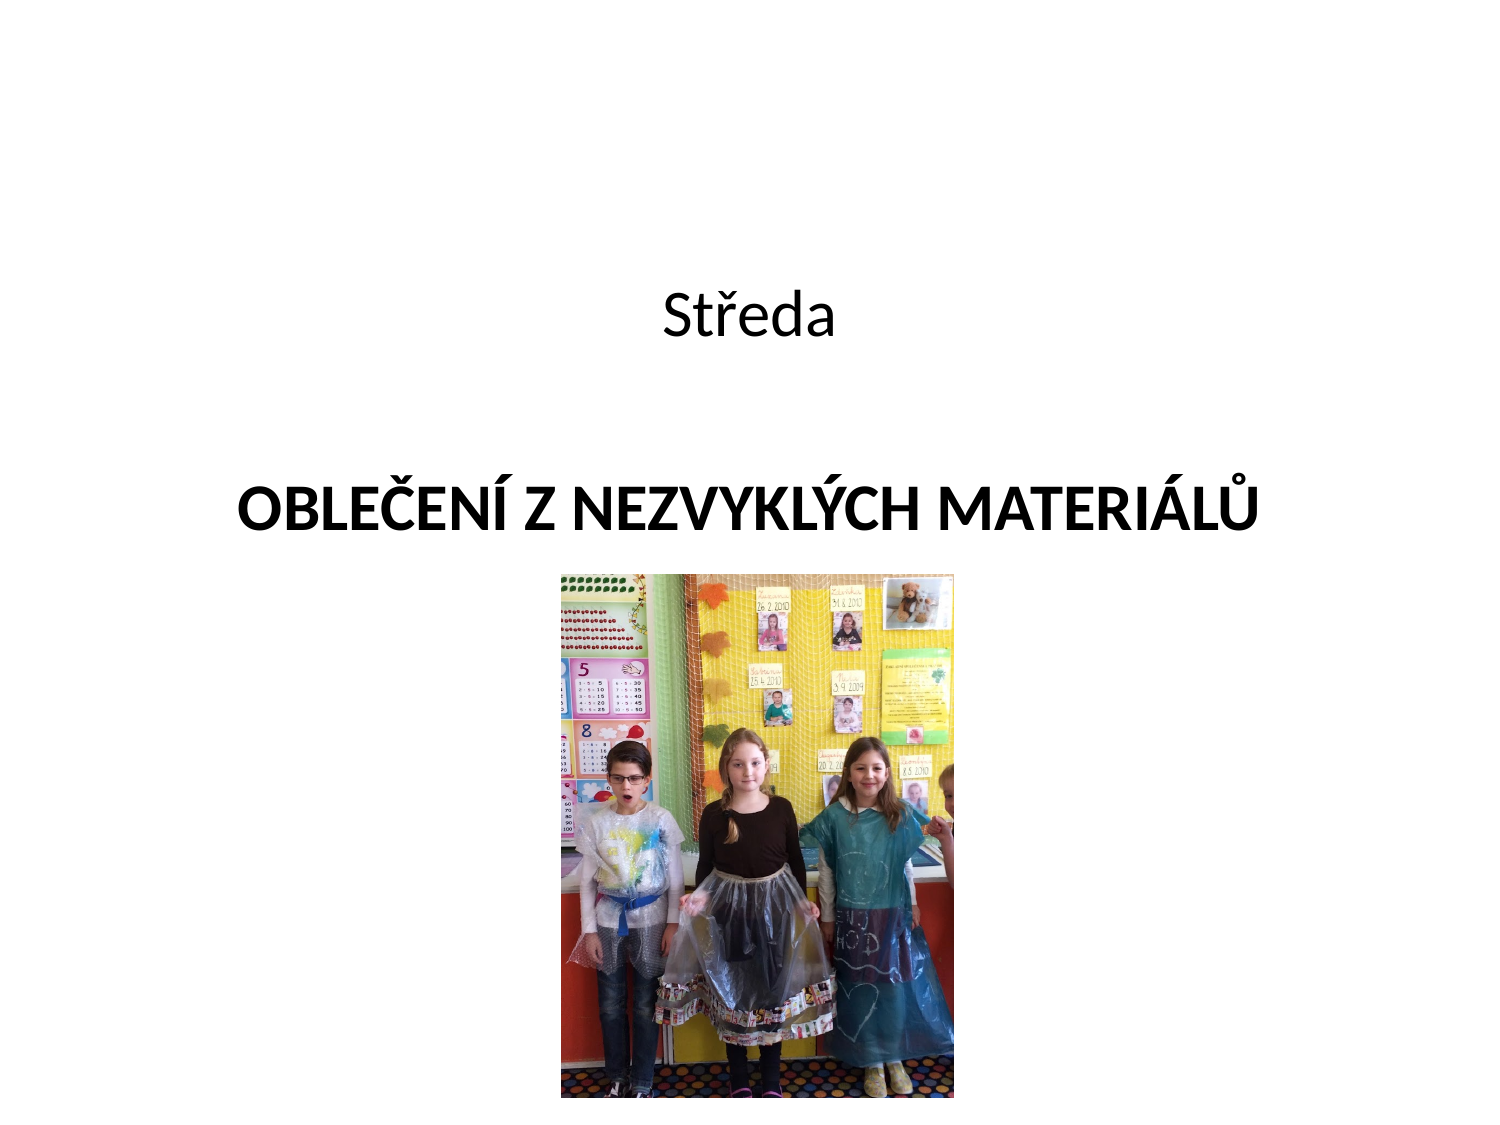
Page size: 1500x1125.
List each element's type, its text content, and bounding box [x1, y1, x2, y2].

list Středa OBLEČENÍ Z NEZVYKLÝCH MATERIÁLŮ [75, 262, 1426, 1005]
picture [561, 574, 954, 1098]
